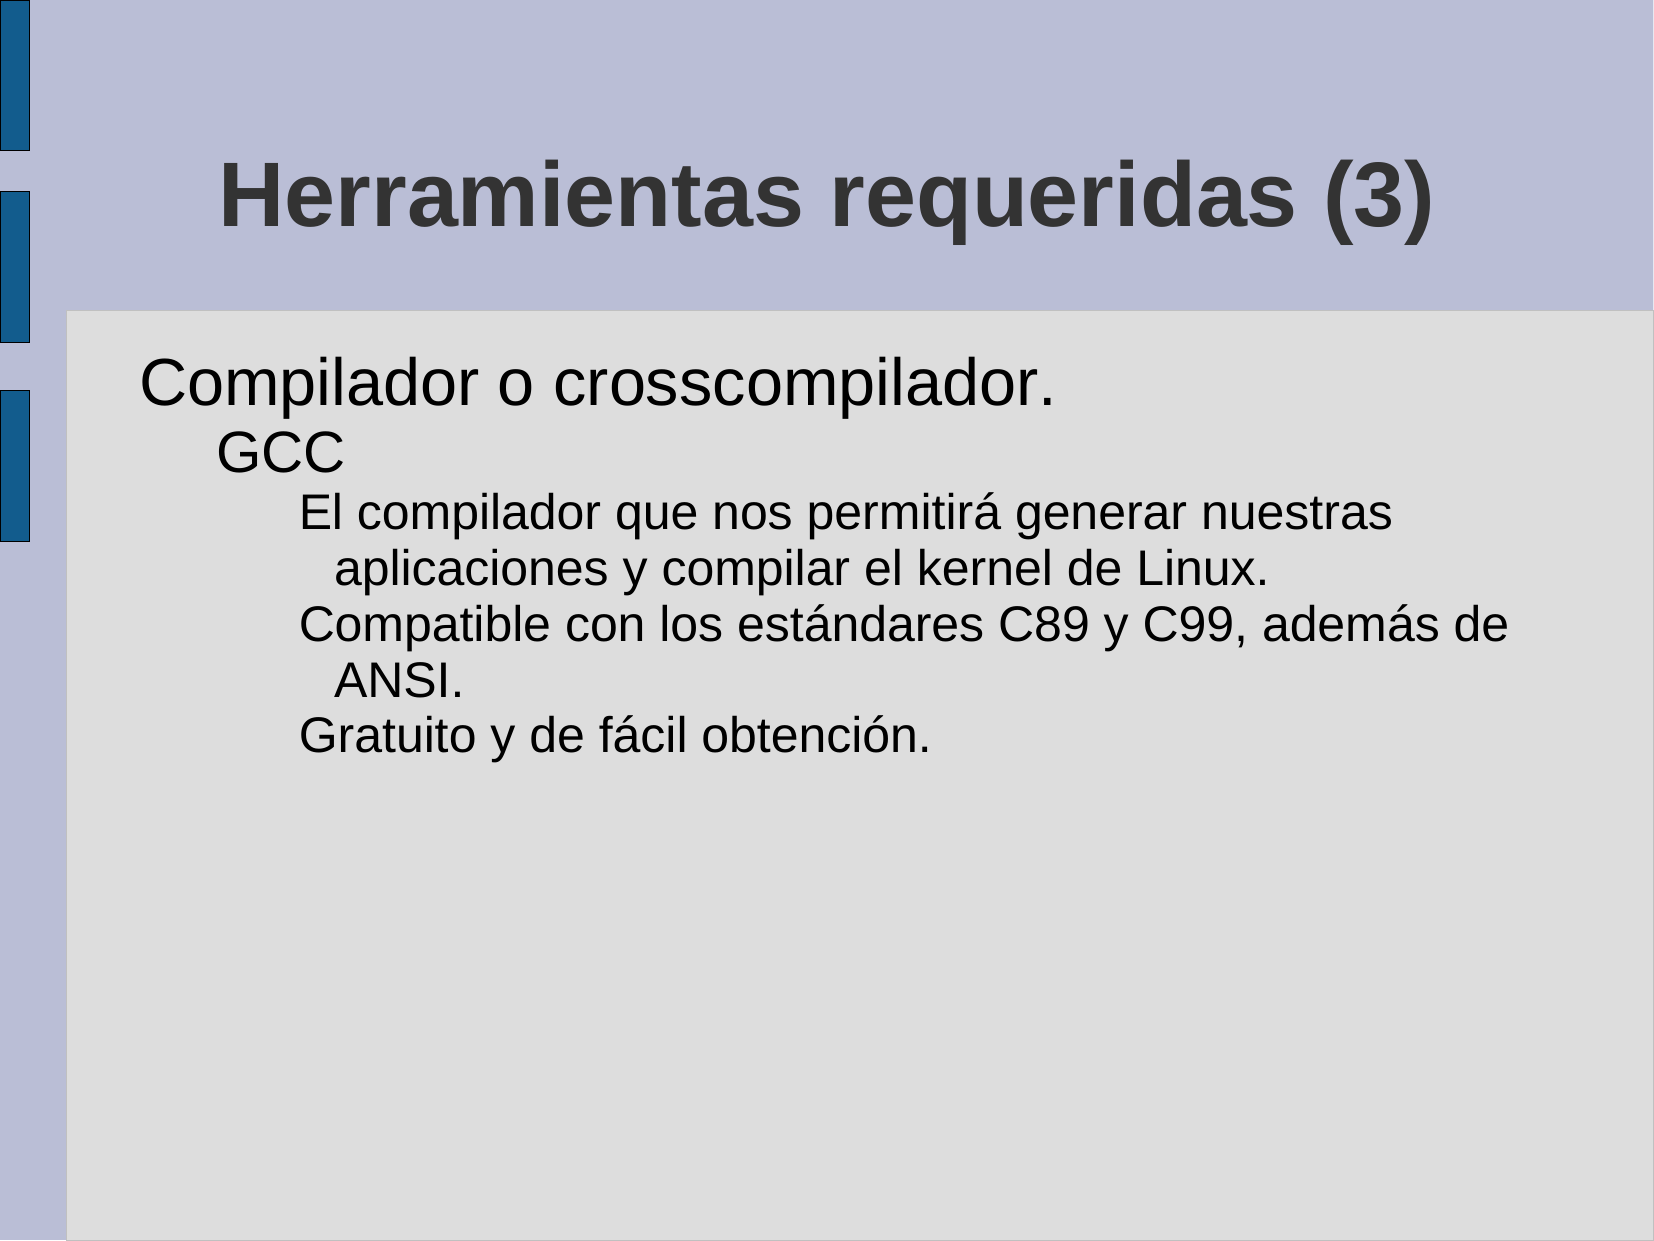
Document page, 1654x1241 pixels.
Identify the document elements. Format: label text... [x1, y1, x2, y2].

title Herramientas requeridas (3) [121, 91, 1534, 299]
list Compilador o crosscompilador. GCC El compilador que nos permitirá generar nuestras aplicaciones y compilar el kernel de Linux. Compatible con los estándares C89 y C99, además de ANSI. Gratuito y de fácil obtención. [121, 344, 1534, 1127]
